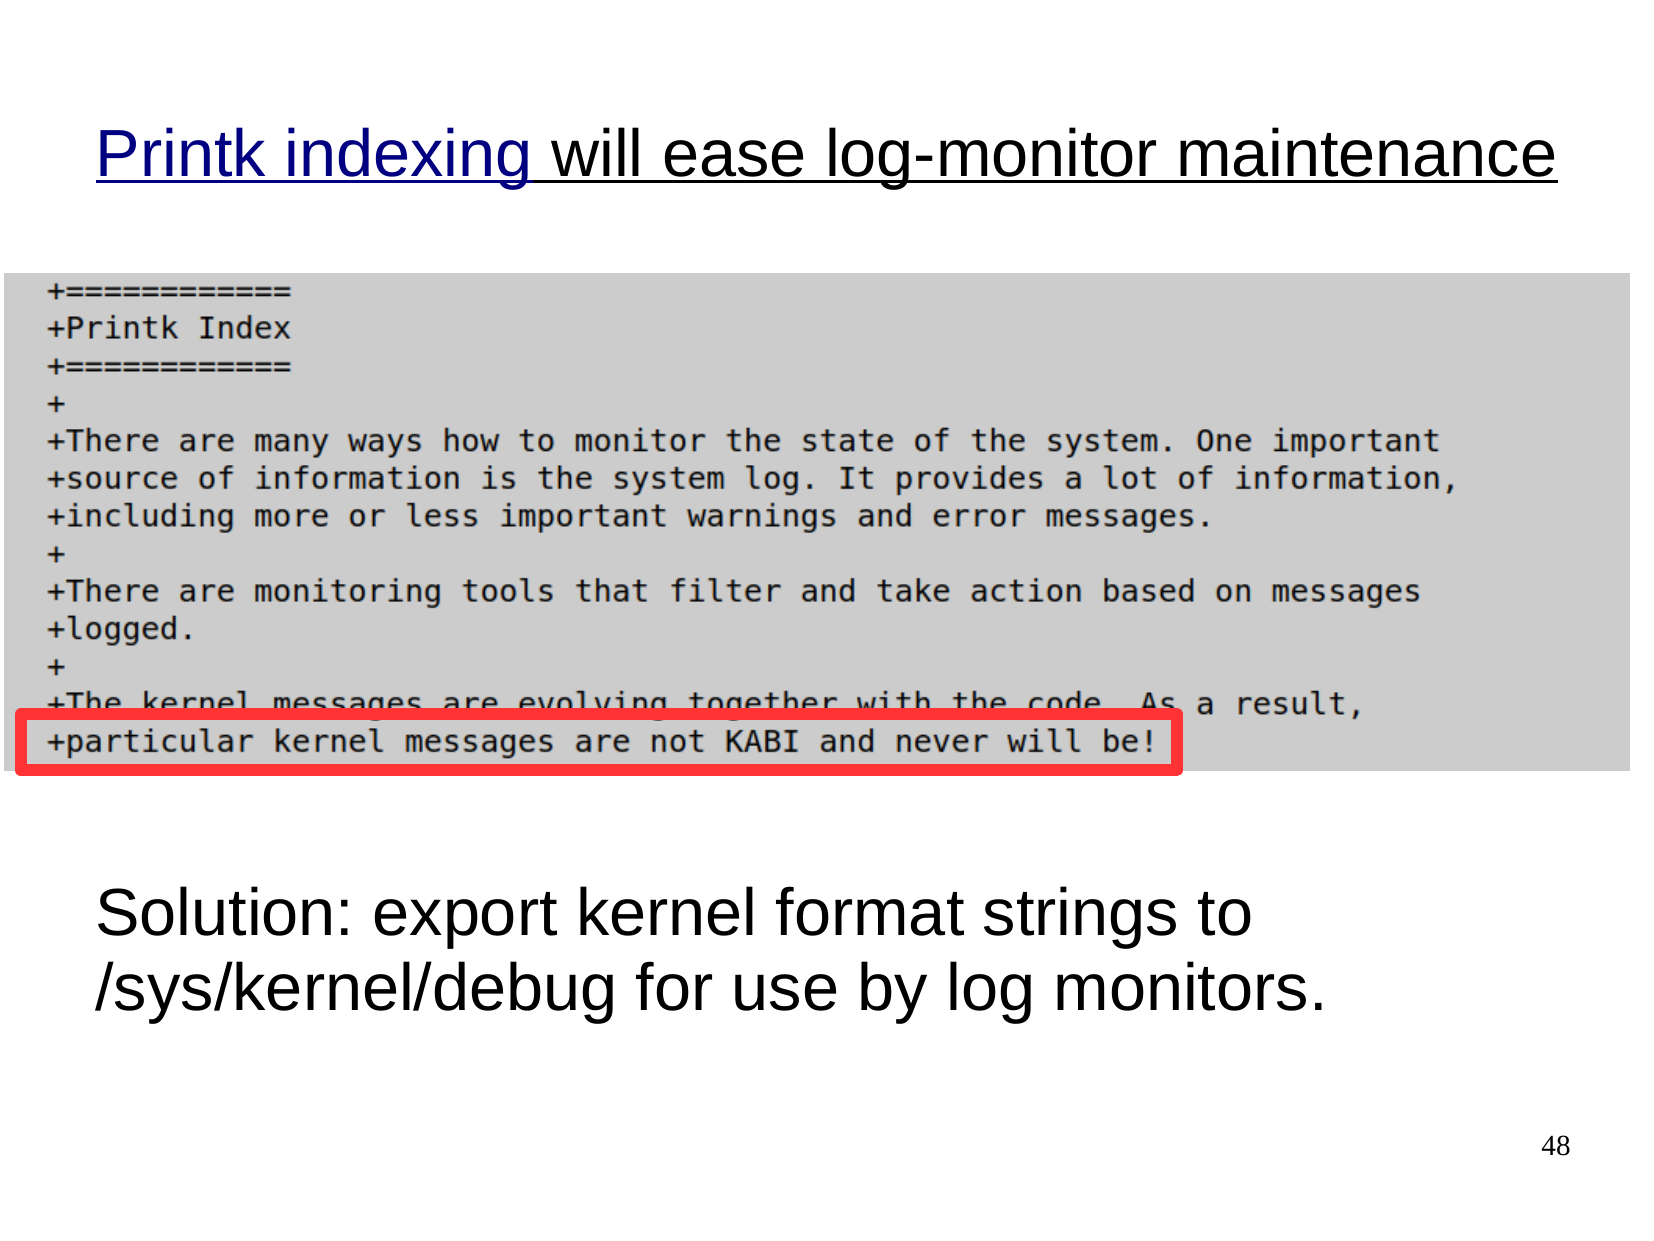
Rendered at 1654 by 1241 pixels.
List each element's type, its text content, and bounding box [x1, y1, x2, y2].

text_box Solution: export kernel format strings to /sys/kernel/debug for use by log monitors. [80, 868, 1565, 1108]
picture [4, 273, 1630, 771]
picture [27, 720, 1171, 764]
title Printk indexing will ease log-monitor maintenance [82, 49, 1571, 257]
